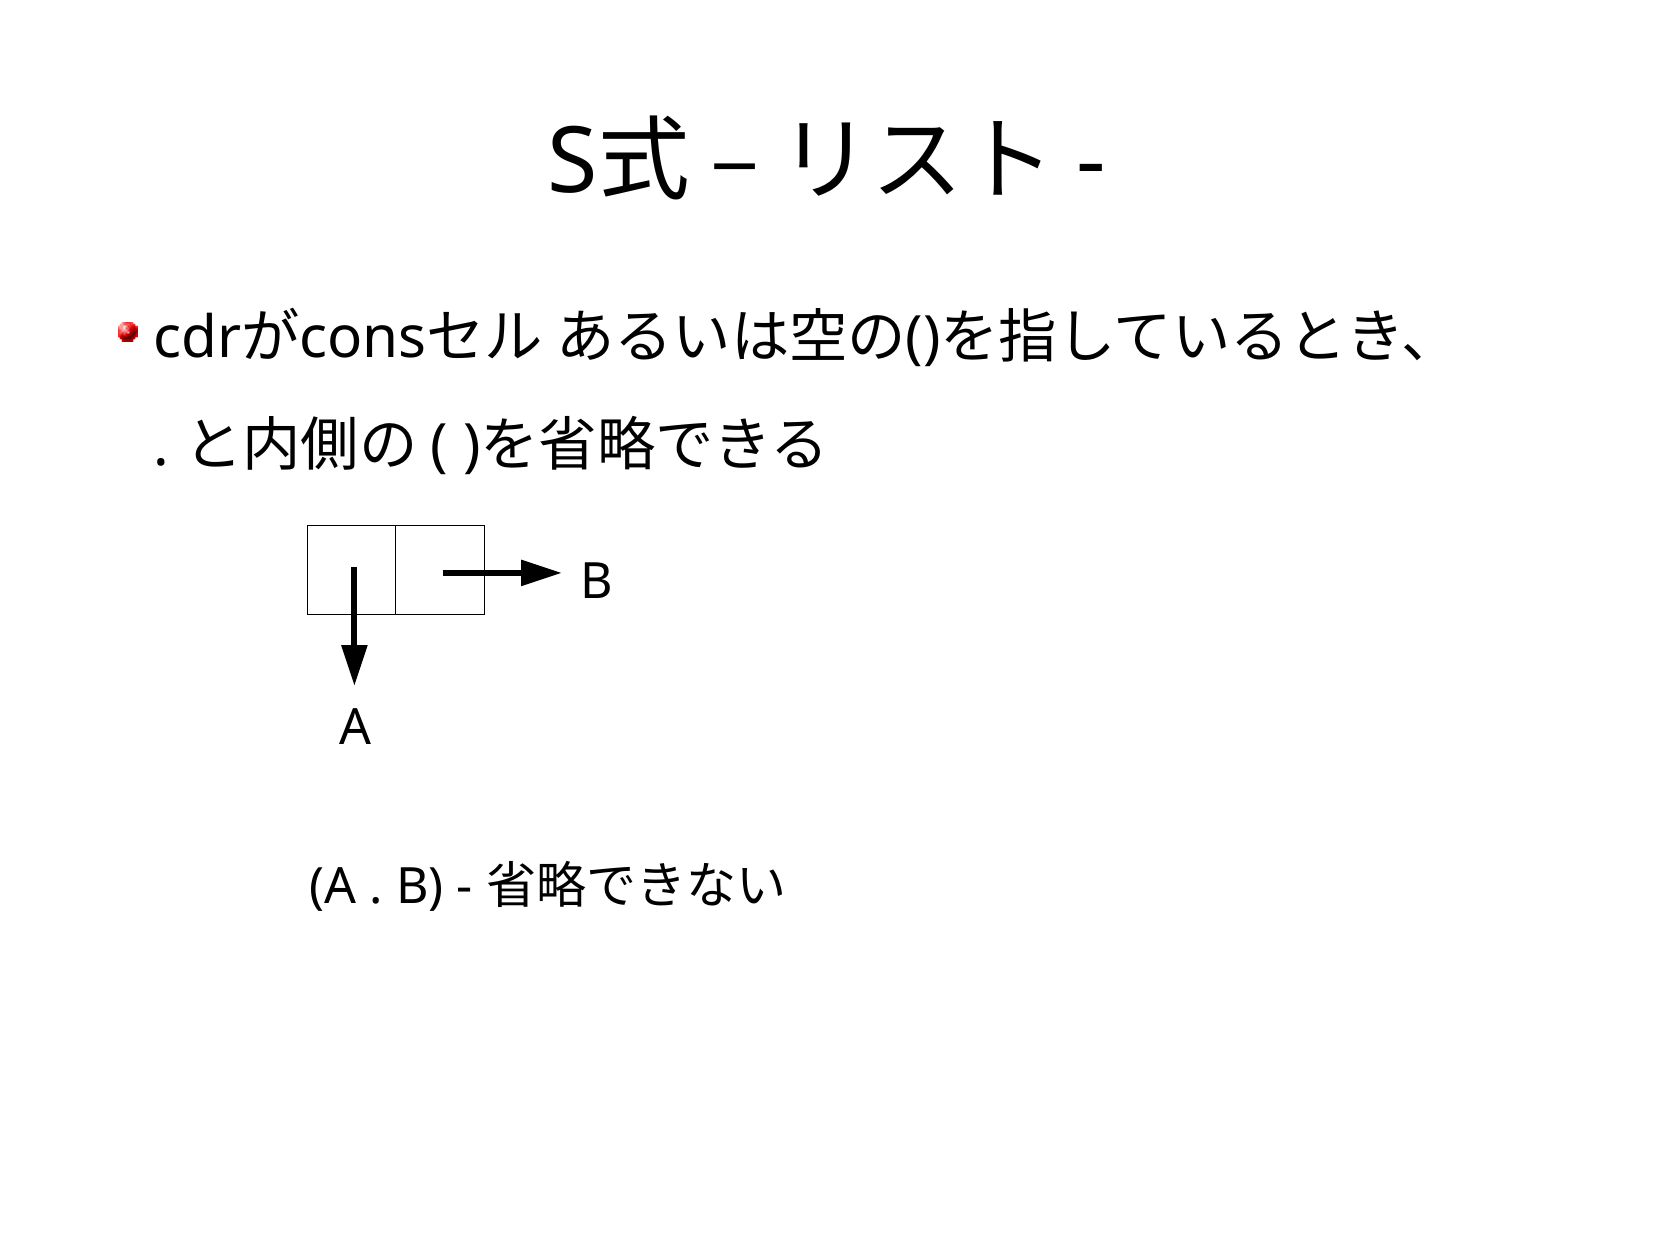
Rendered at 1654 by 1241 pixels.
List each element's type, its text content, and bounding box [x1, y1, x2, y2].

text_box B [565, 537, 621, 609]
text_box [307, 525, 485, 615]
text_box A [324, 684, 380, 756]
list cdrがconsセル あるいは空の()を指しているとき、 . と内側の ( )を省略できる [82, 290, 1571, 1109]
text_box (A . B) - 省略できない [295, 838, 875, 910]
title S式 – リスト - [82, 56, 1571, 250]
